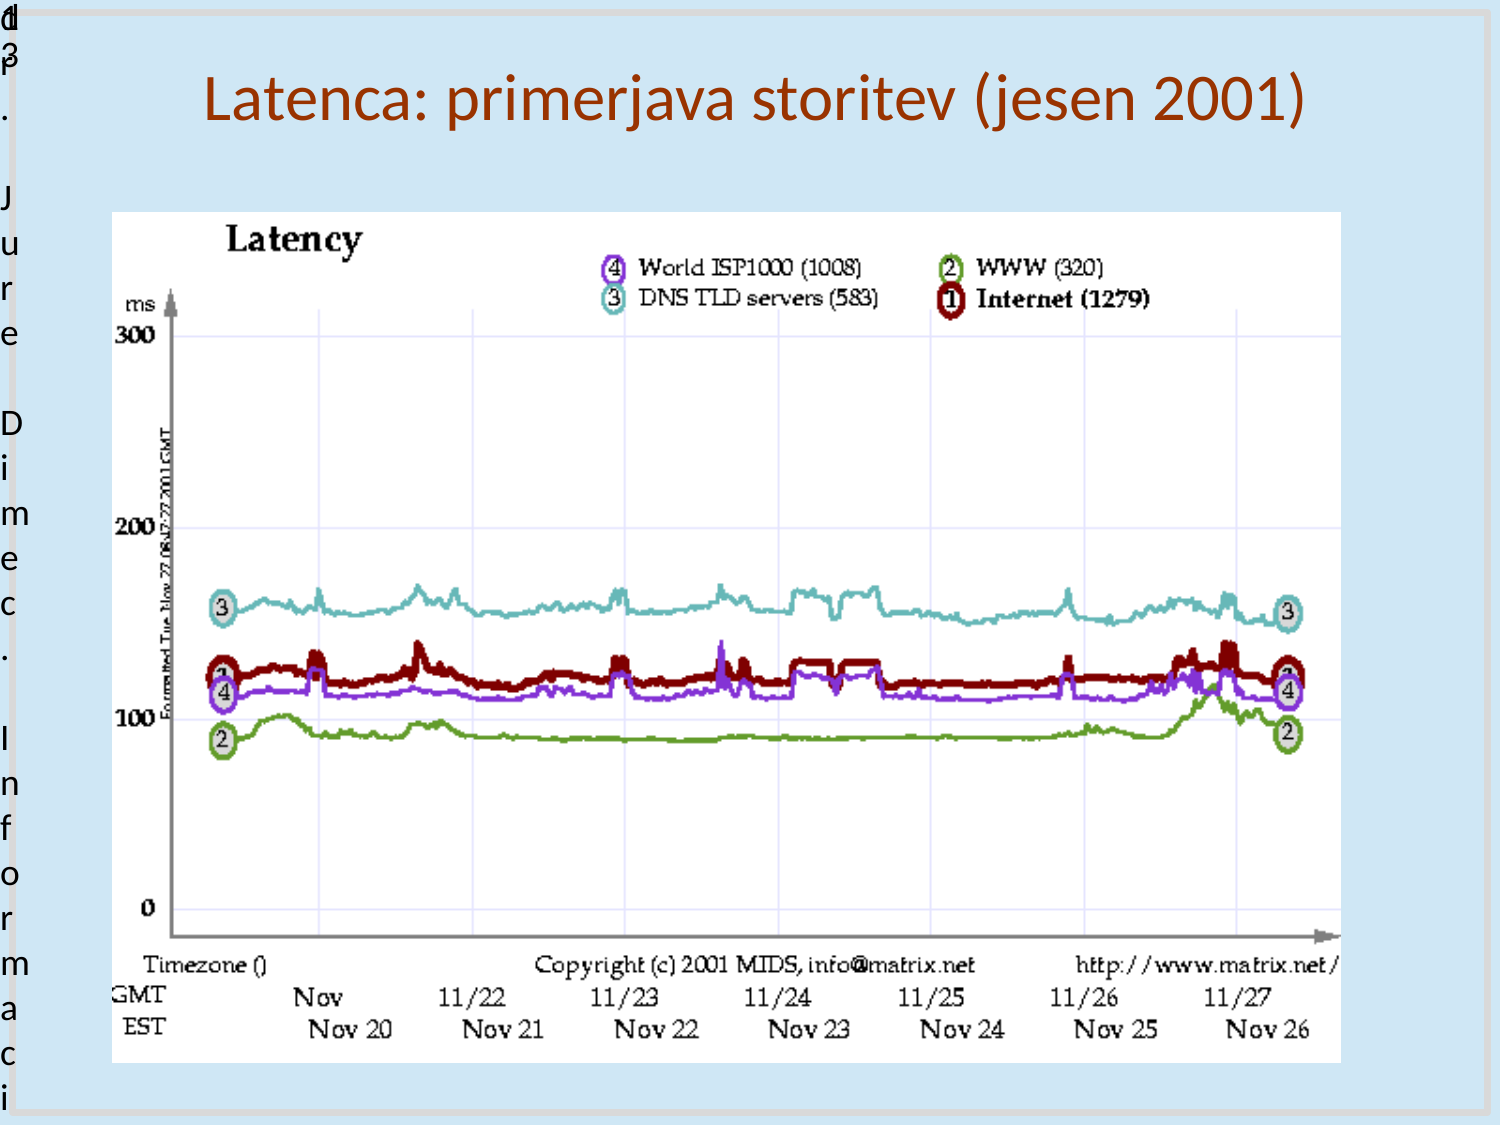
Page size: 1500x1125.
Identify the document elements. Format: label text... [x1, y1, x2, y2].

picture [112, 212, 1341, 1063]
title Latenca: primerjava storitev (jesen 2001) [37, 37, 1475, 150]
